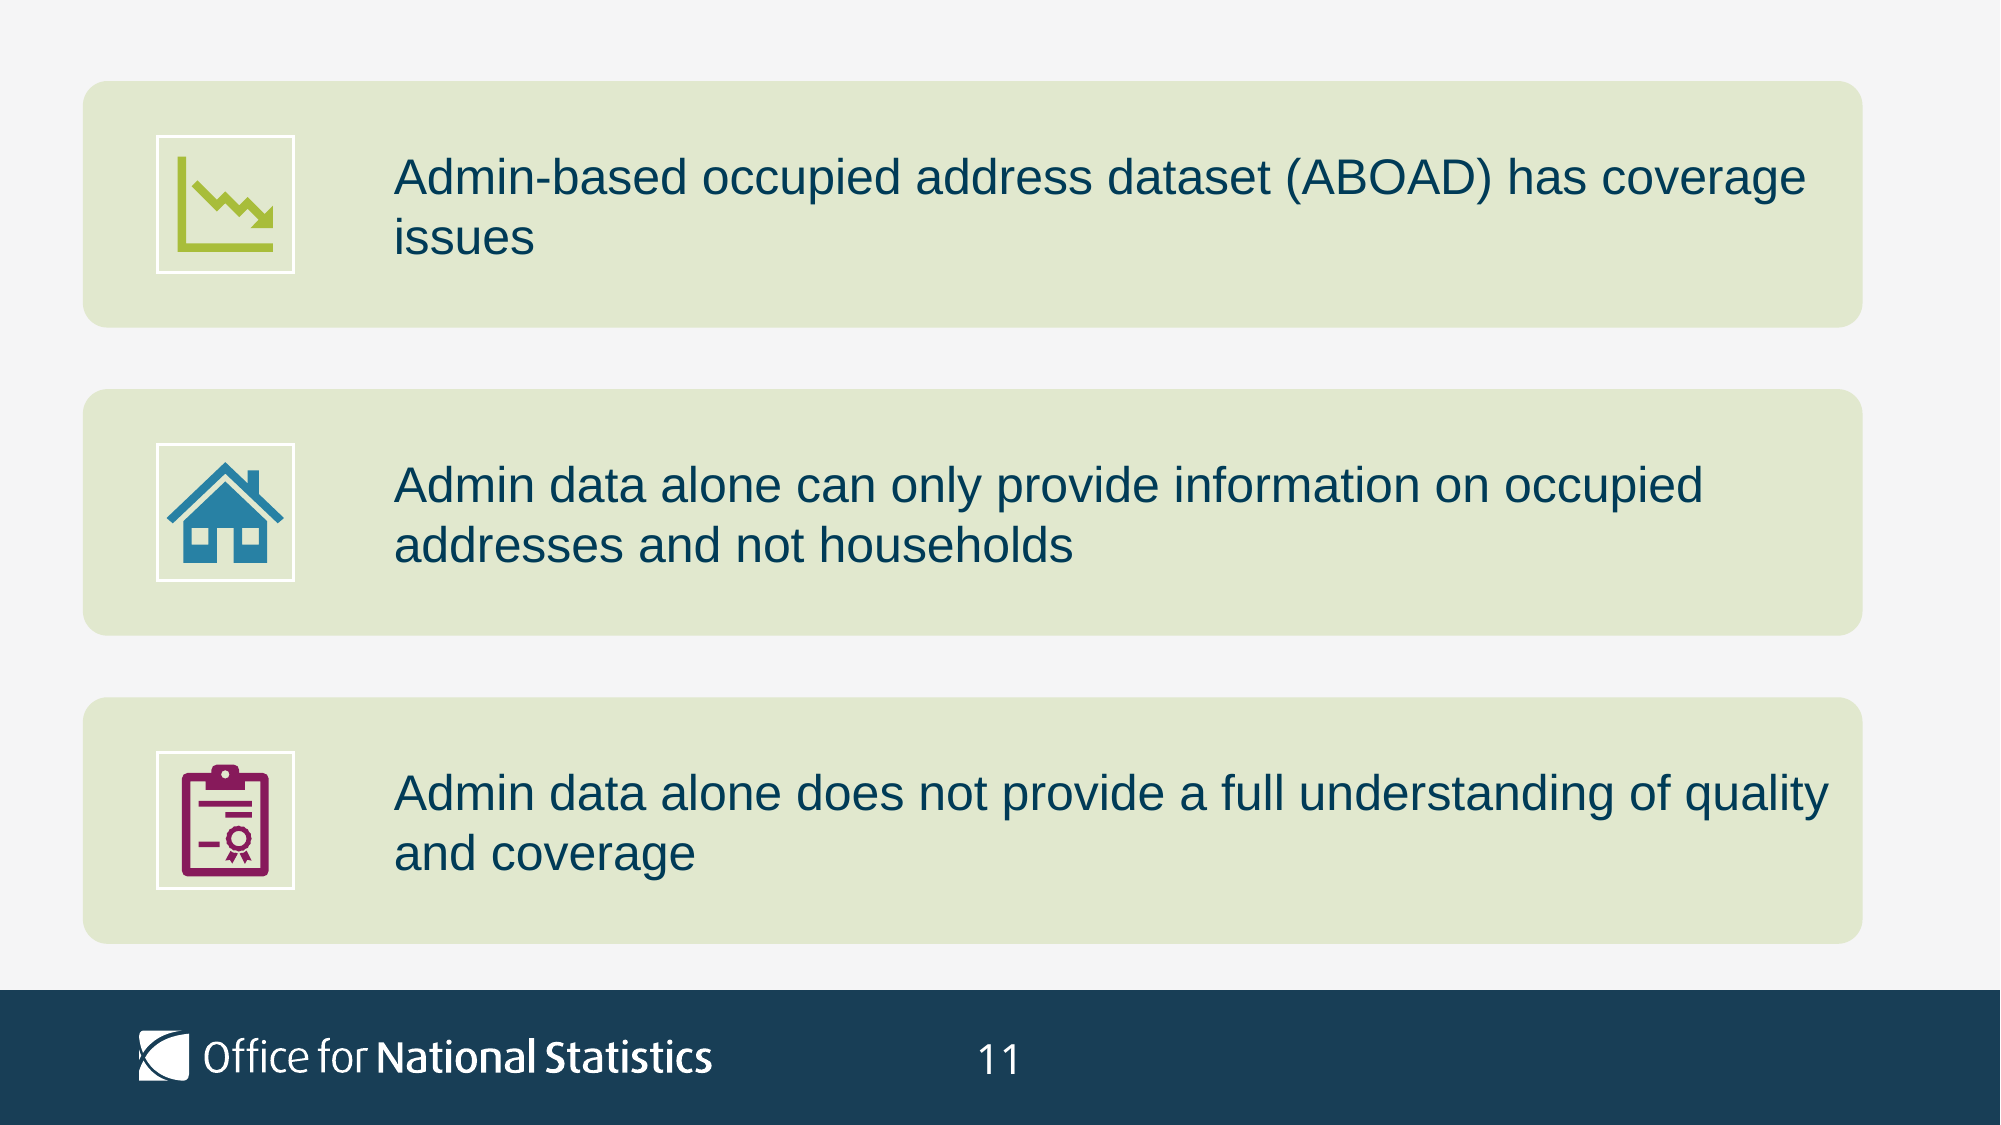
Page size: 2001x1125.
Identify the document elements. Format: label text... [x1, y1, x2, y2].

text_box Admin-based occupied address dataset (ABOAD) has coverage issues [367, 81, 1863, 328]
text_box Admin data alone can only provide information on occupied addresses and not households [367, 389, 1863, 636]
text_box 11 [764, 1025, 1236, 1086]
text_box [82, 81, 367, 328]
text_box [82, 389, 367, 636]
text_box [82, 697, 367, 944]
text_box Admin data alone does not provide a full understanding of quality and coverage [367, 697, 1863, 944]
